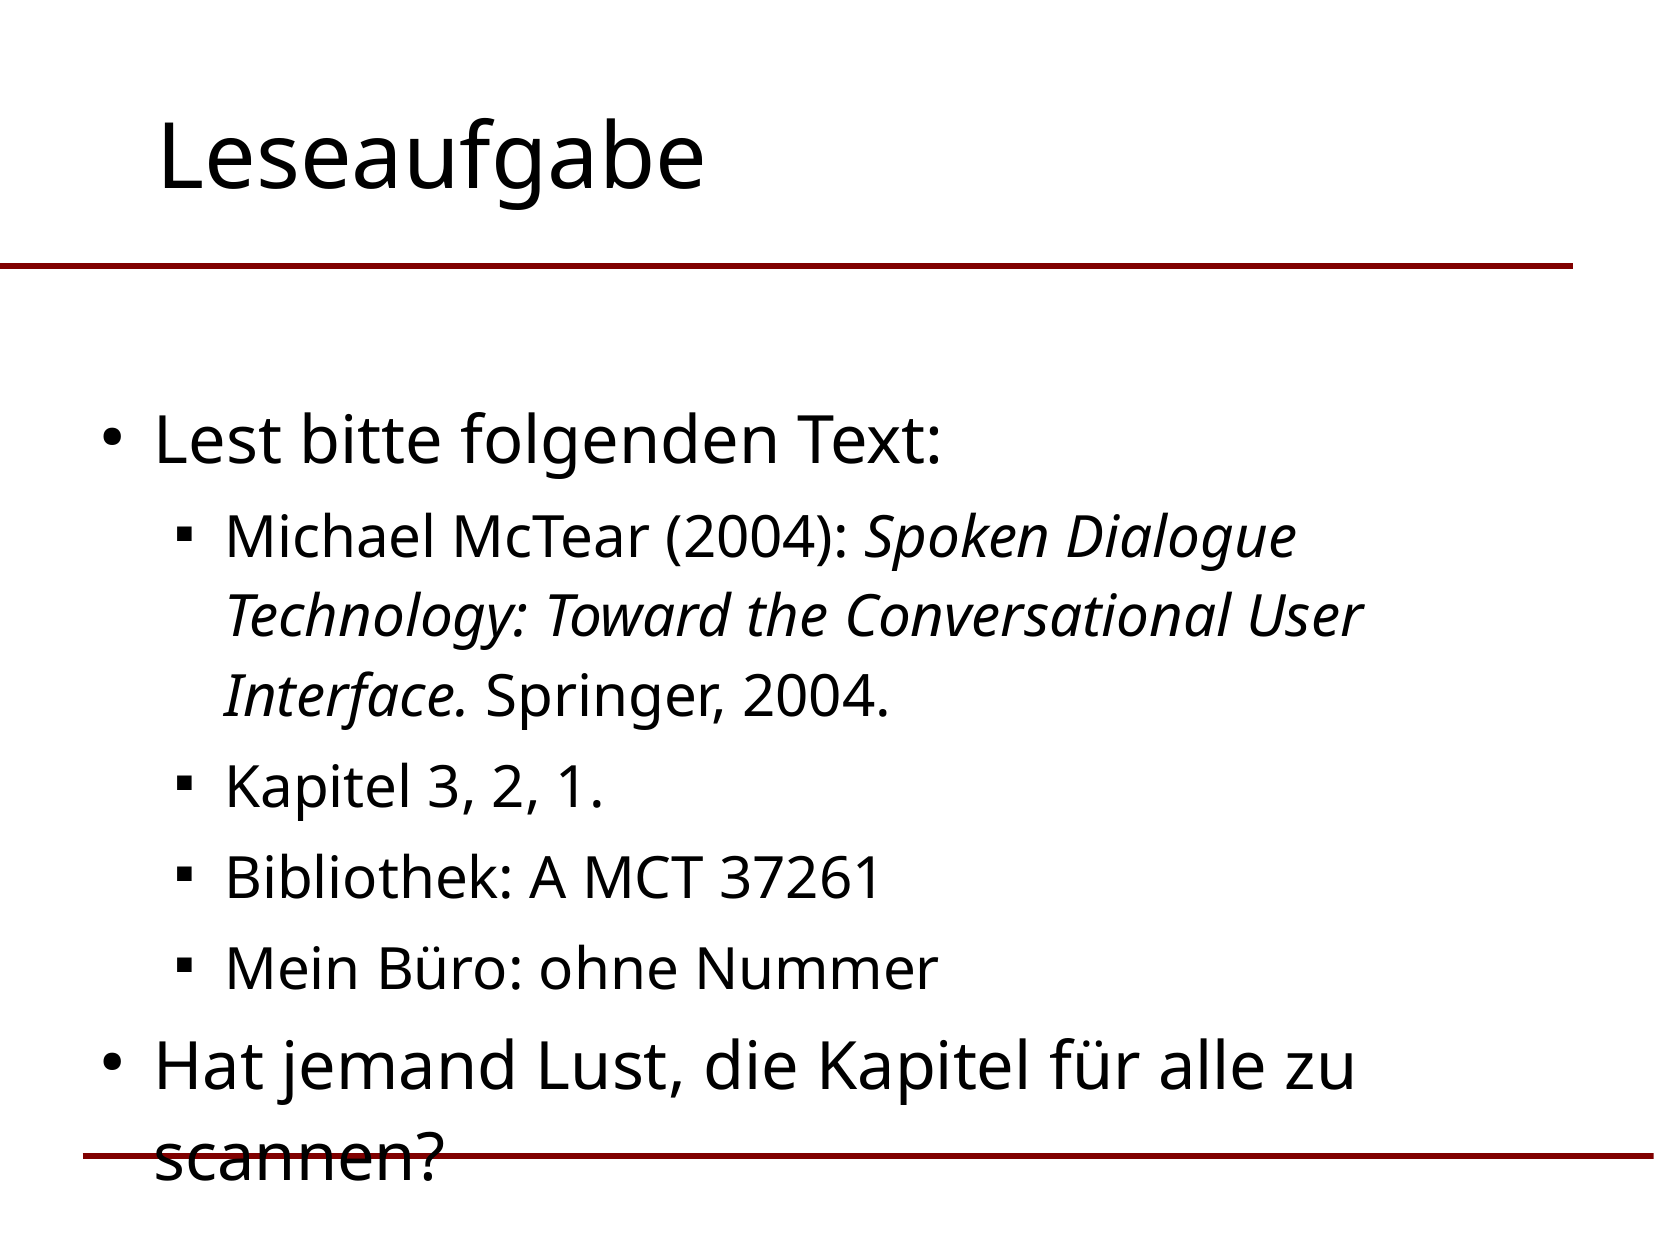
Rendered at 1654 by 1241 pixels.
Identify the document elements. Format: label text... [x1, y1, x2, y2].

list Lest bitte folgenden Text: Michael McTear (2004): Spoken Dialogue Technology: Toward the Conversational User Interface. Springer, 2004. Kapitel 3, 2, 1. Bibliothek: A MCT 37261 Mein Büro: ohne Nummer Hat jemand Lust, die Kapitel für alle zu scannen? [82, 290, 1571, 1109]
title Leseaufgabe [82, 49, 1571, 257]
